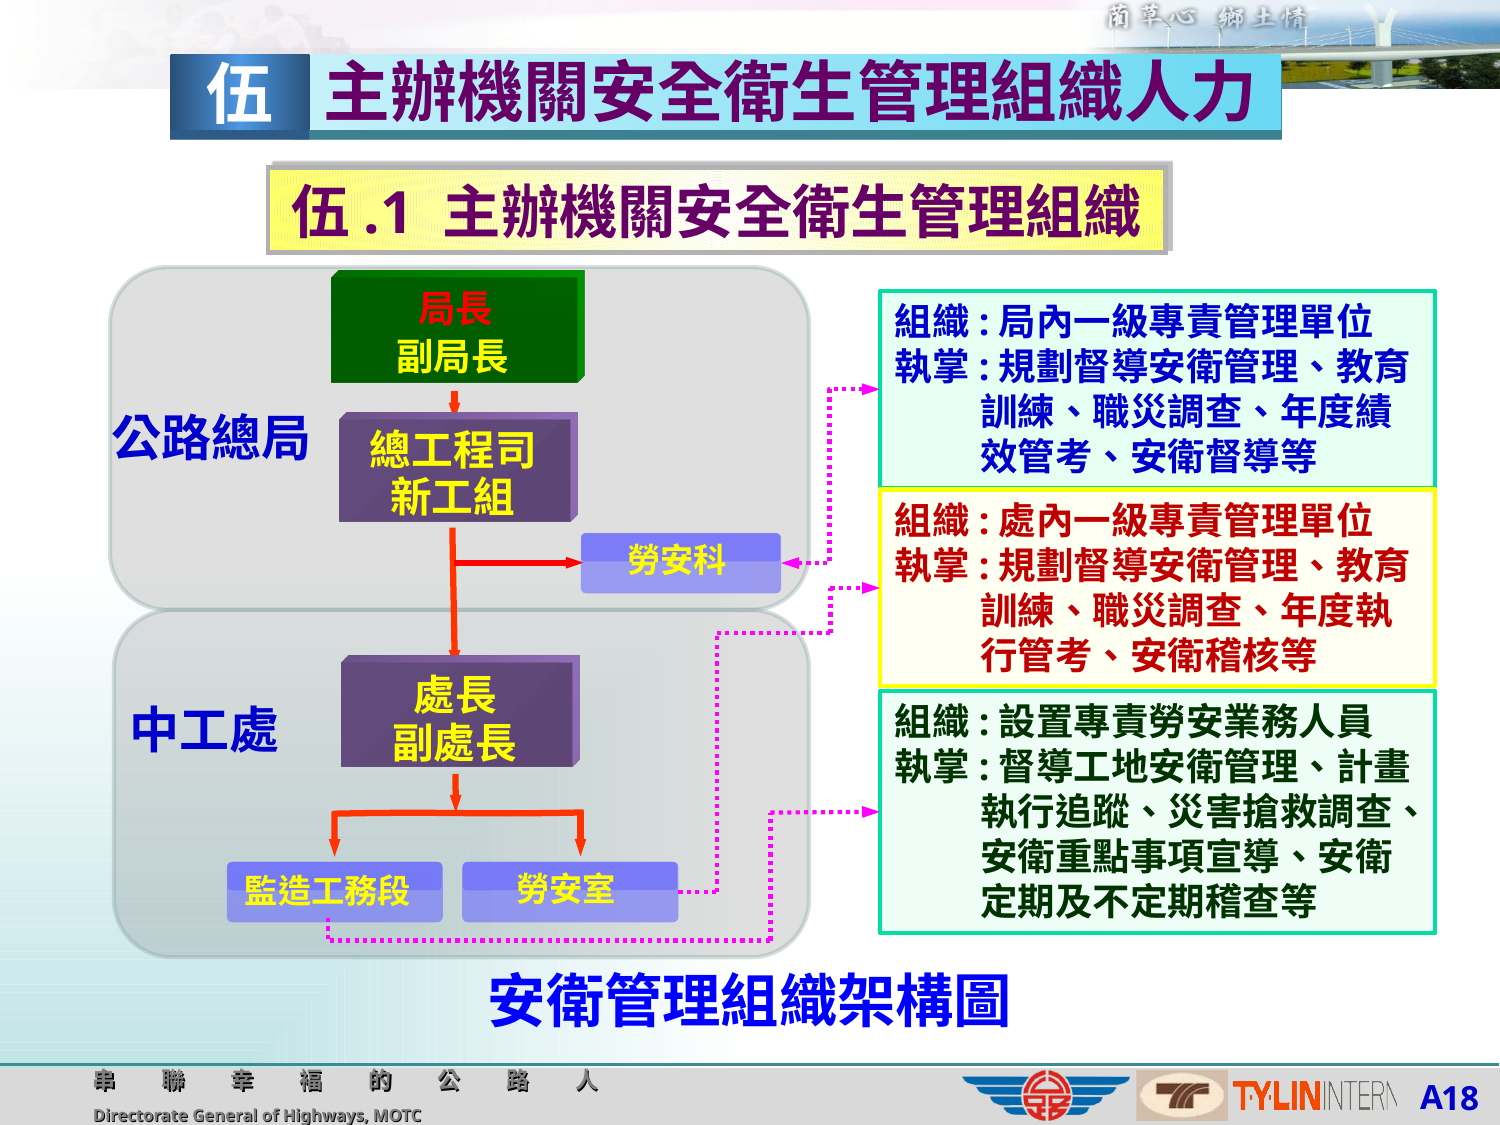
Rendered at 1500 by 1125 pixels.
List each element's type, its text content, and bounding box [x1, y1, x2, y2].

text_box 組織:設置專責勞安業務人員 執掌:督導工地安衛管理、計畫 執行追蹤、災害搶救調查、 安衛重點事項宣導、安衛 定期及不定期稽查等 [879, 690, 1436, 934]
text_box 伍.1 主辦機關安全衛生管理組織 [268, 167, 1166, 252]
text_box 副處長 [336, 709, 573, 775]
text_box 組織:局內一級專責管理單位 執掌:規劃督導安衛管理、教育 訓練、職災調查、年度績 效管考、安衛督導等 [879, 290, 1436, 487]
text_box 安衛管理組織架構圖 [217, 956, 1283, 1043]
text_box 總工程司 [354, 416, 574, 475]
text_box 伍 [171, 54, 281, 129]
text_box 主辦機關安全衛生管理組織人力 [281, 42, 1281, 138]
text_box [109, 267, 810, 958]
text_box 新工組 [334, 463, 571, 522]
text_box 勞安室 [465, 860, 667, 917]
text_box 組織:處內一級專責管理單位 執掌:規劃督導安衛管理、教育 訓練、職災調查、年度執 行管考、安衛稽核等 [879, 489, 1436, 687]
text_box 中工處 [114, 690, 347, 767]
text_box 處長 [346, 660, 565, 709]
text_box 勞安科 [584, 532, 771, 588]
text_box 監造工務段 [227, 862, 429, 918]
text_box 公路總局 [96, 398, 330, 475]
text_box 副局長 [326, 325, 580, 387]
text_box 局長 [343, 277, 568, 325]
